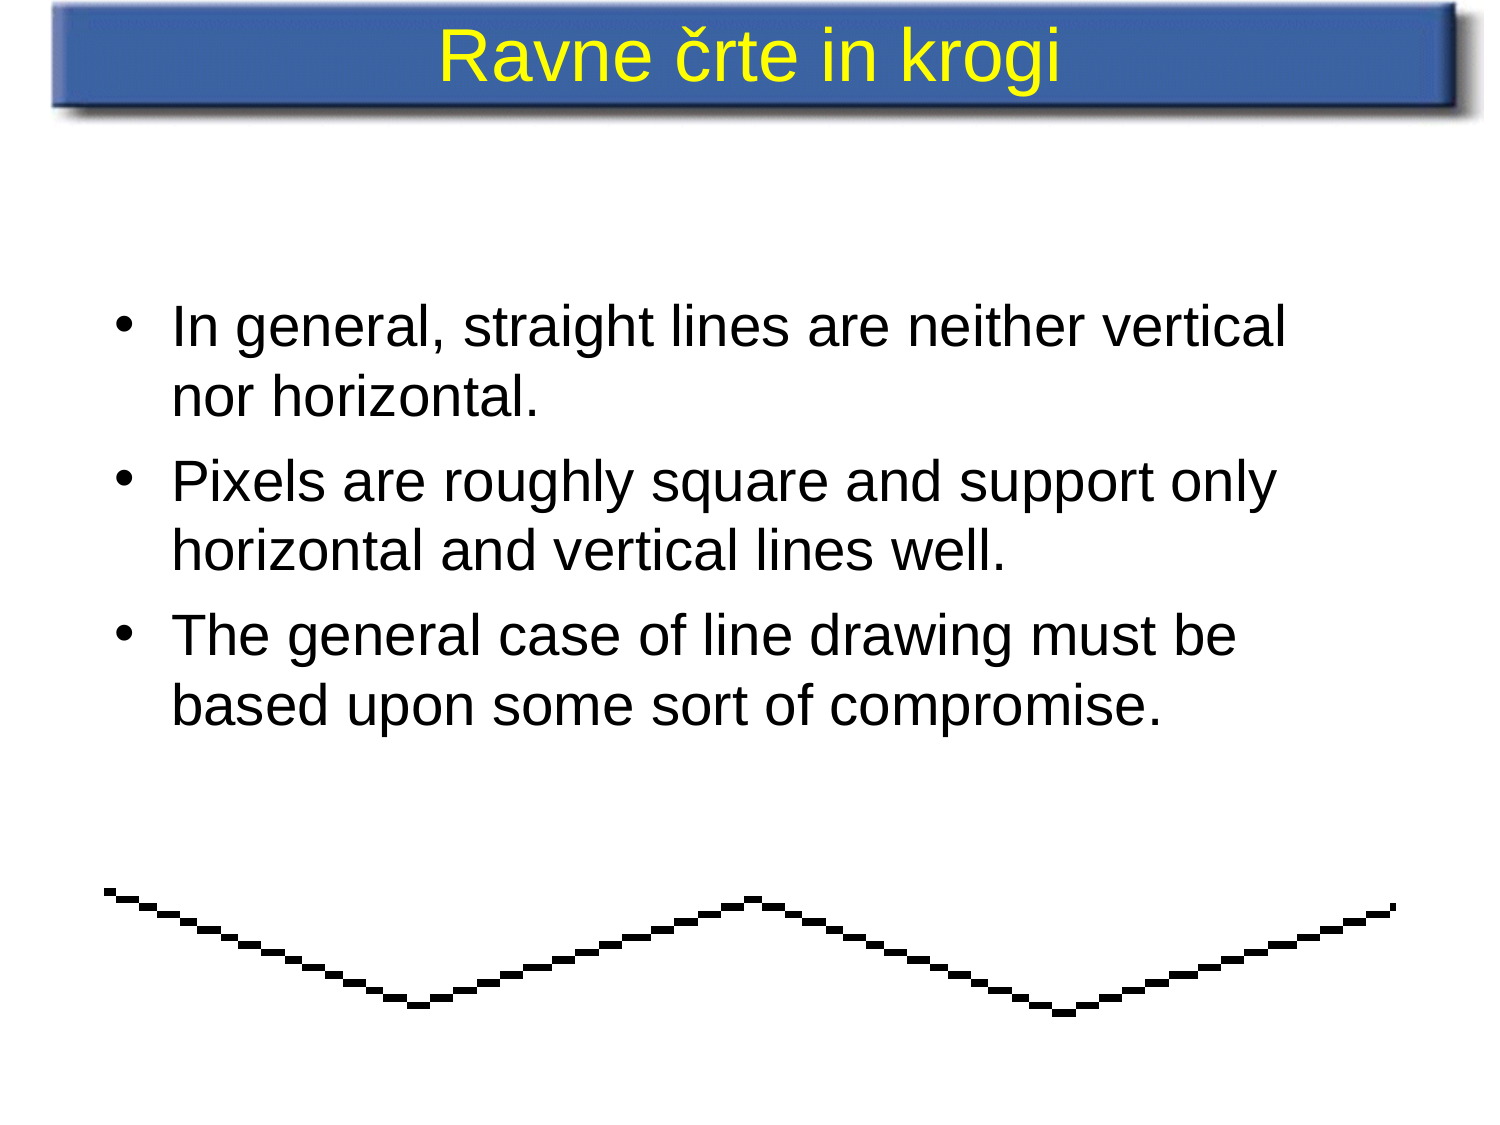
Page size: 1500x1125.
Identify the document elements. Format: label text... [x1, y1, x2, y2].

list In general, straight lines are neither vertical nor horizontal. Pixels are roughly square and support only horizontal and vertical lines well. The general case of line drawing must be based upon some sort of compromise. [99, 281, 1384, 748]
picture [50, 0, 1484, 127]
title Ravne črte in krogi [75, 0, 1426, 104]
chart [99, 881, 1396, 1025]
